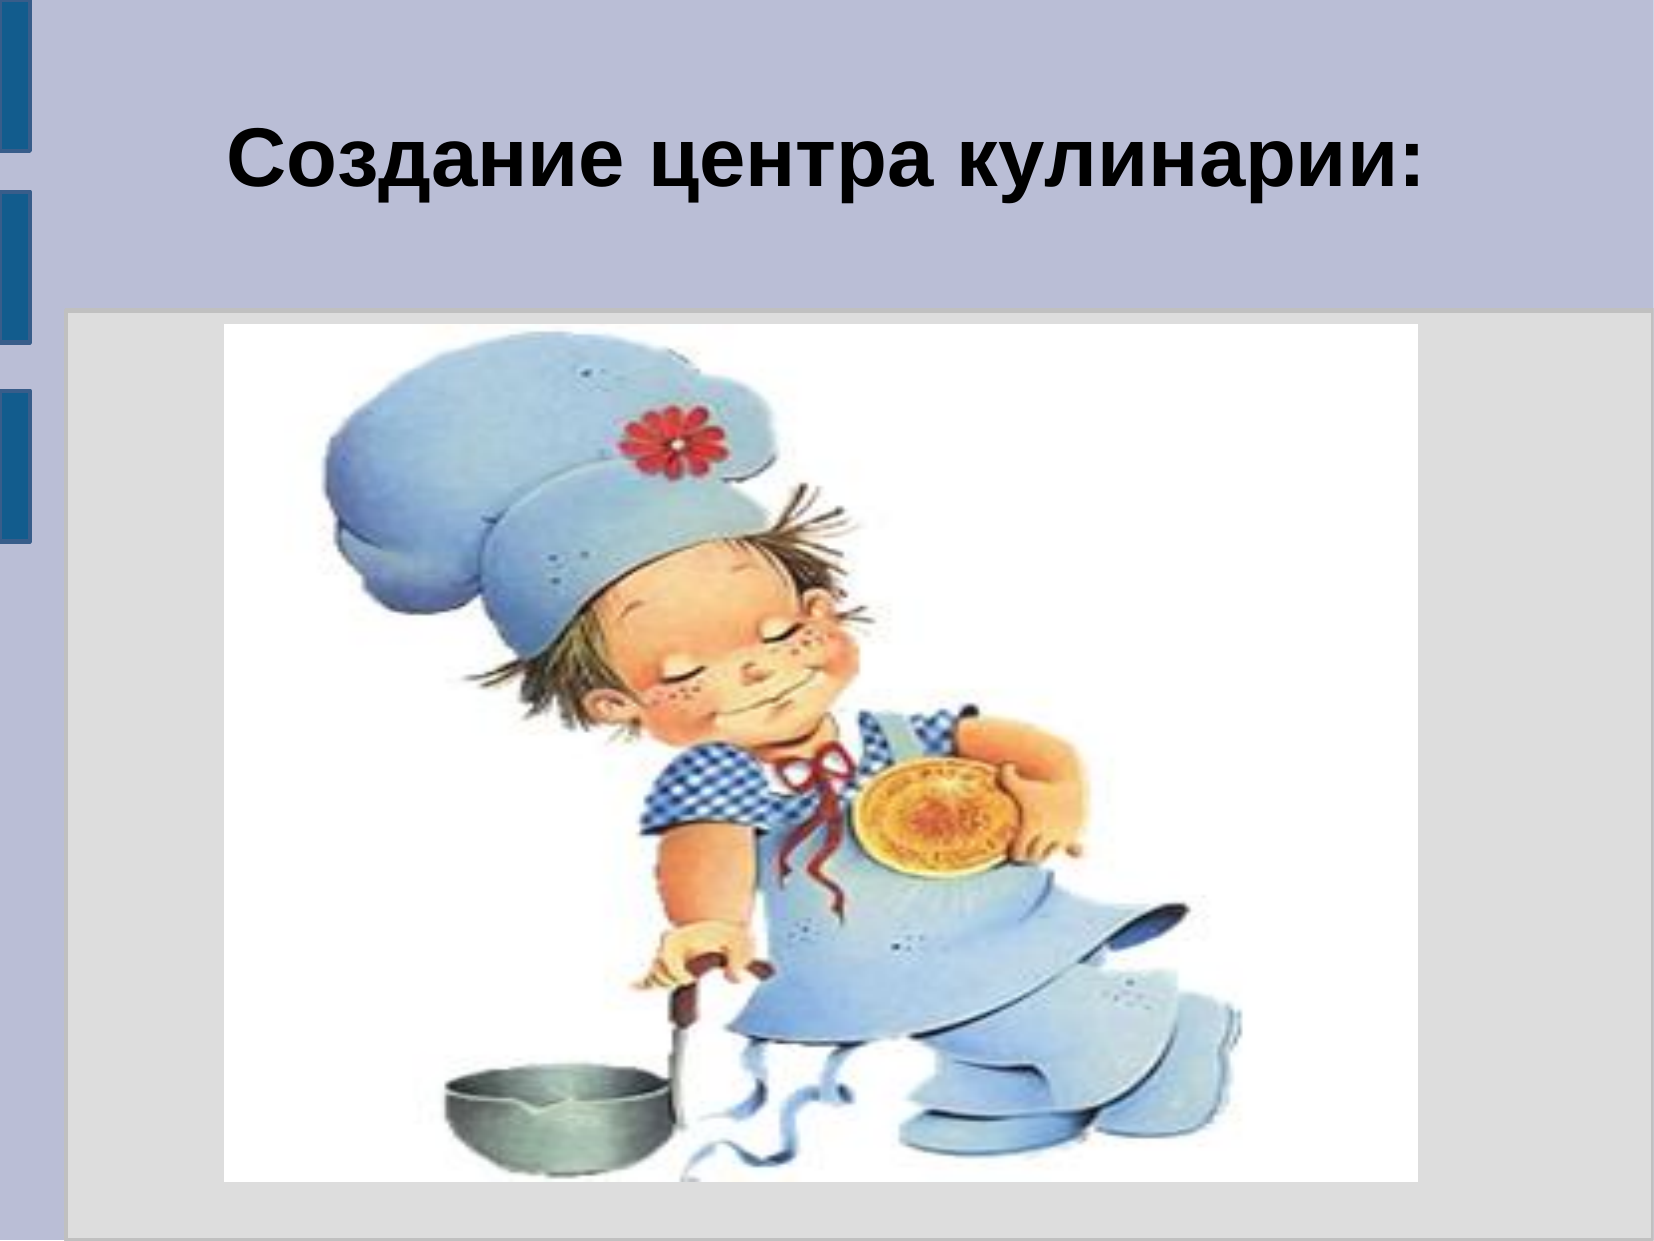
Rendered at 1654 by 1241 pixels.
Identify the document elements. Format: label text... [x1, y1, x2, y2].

picture [224, 324, 1418, 1182]
title Создание центра кулинарии: [82, 56, 1571, 250]
